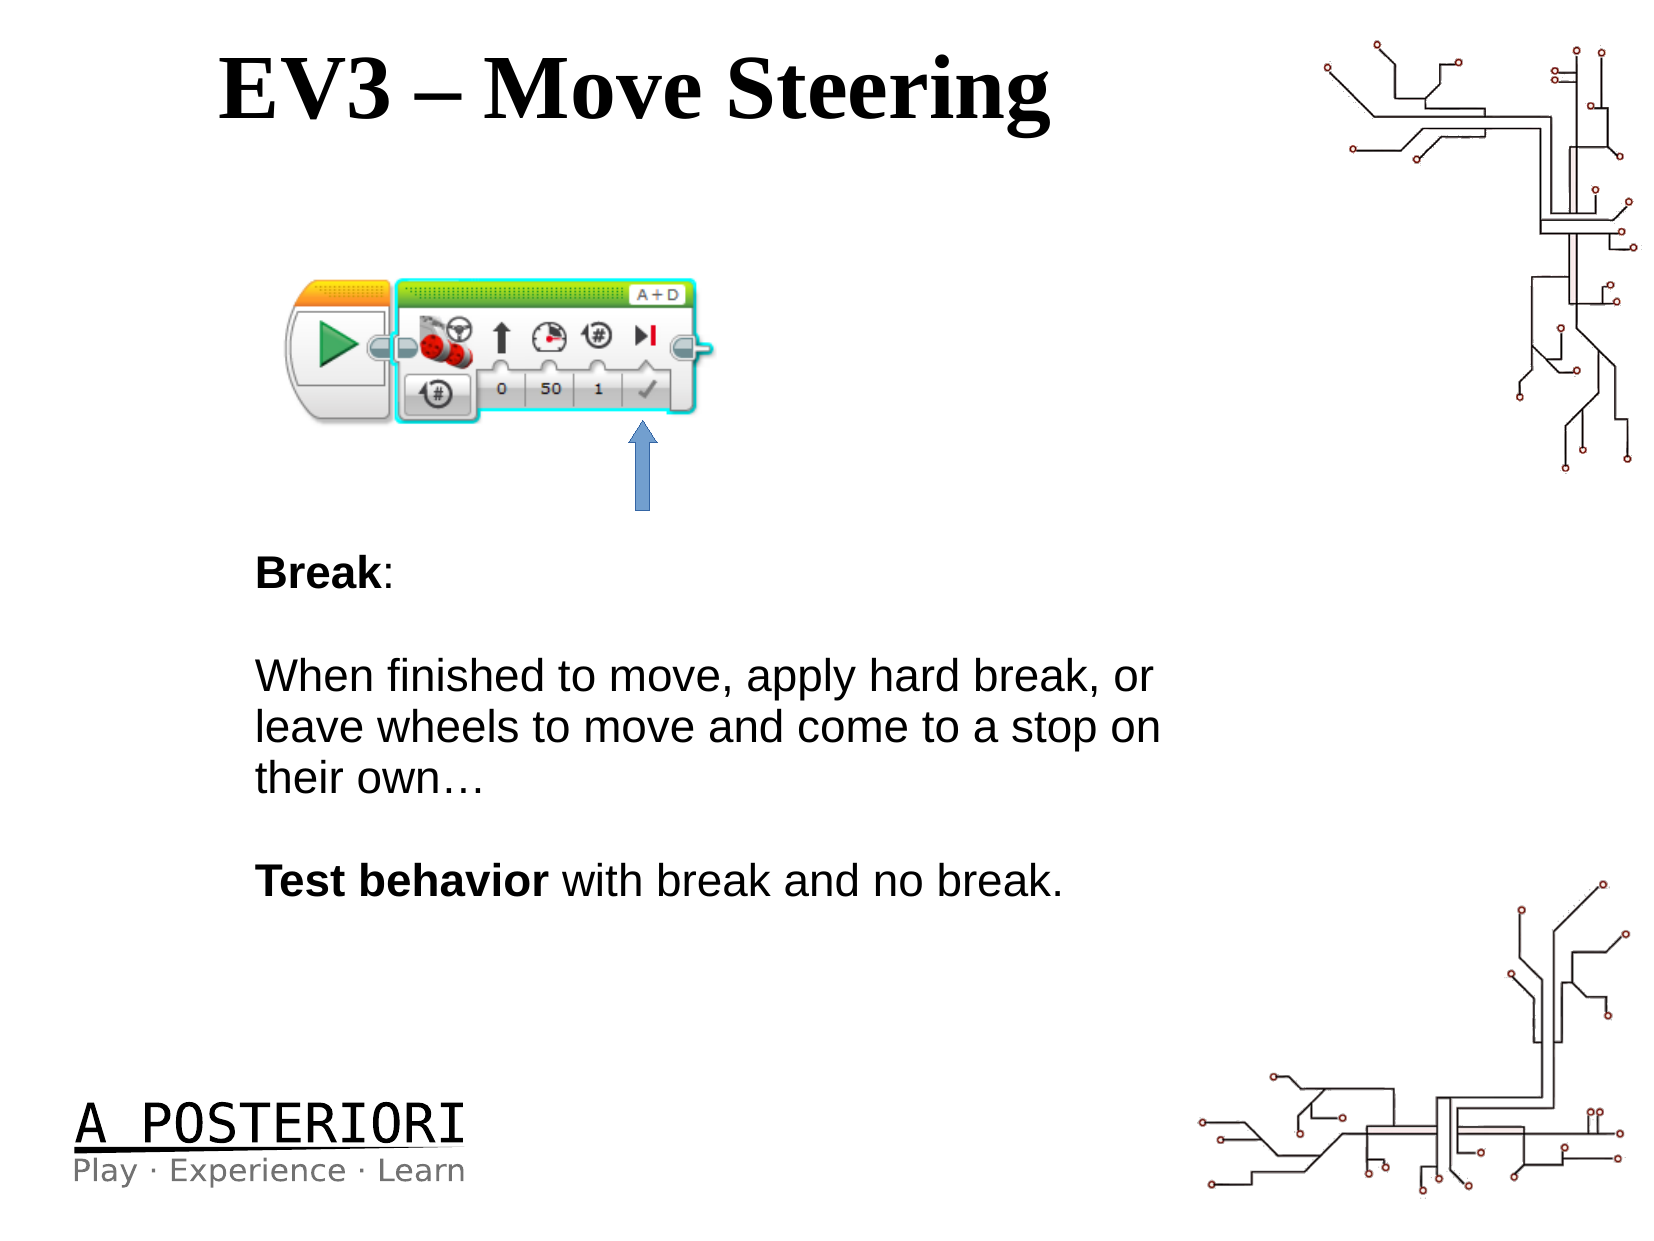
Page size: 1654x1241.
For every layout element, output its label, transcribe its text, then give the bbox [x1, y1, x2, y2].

text_box [628, 420, 658, 511]
title EV3 – Move Steering [11, 0, 1261, 190]
picture [73, 1101, 466, 1189]
picture [1175, 862, 1636, 1201]
picture [1305, 35, 1643, 496]
text_box Break: When finished to move, apply hard break, or leave wheels to move and come to a stop on their own… Test behavior with break and no break. [240, 540, 1216, 911]
picture [270, 266, 720, 436]
